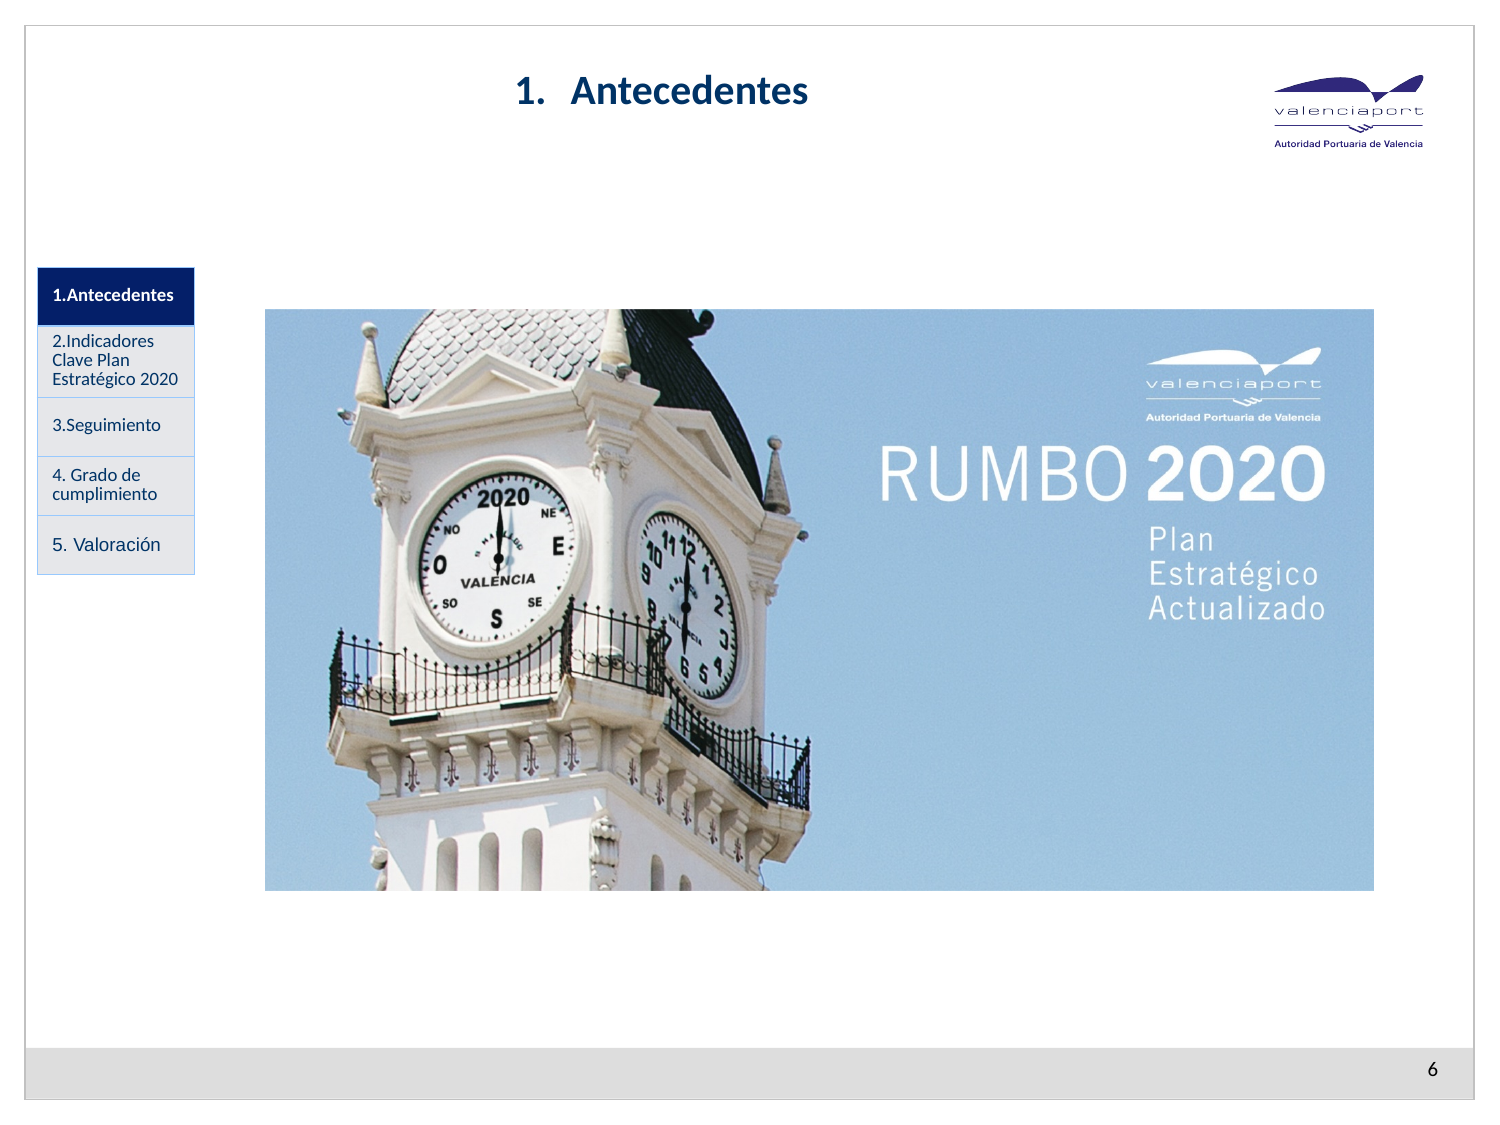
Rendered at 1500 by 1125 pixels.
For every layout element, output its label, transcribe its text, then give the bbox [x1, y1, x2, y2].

table_cell Indicadores Clave Plan Estratégico 2020 [38, 327, 194, 397]
table_header Antecedentes [38, 268, 194, 325]
picture [1259, 67, 1447, 153]
title Antecedentes [41, 42, 1282, 123]
table_cell 4. Grado de cumplimiento [38, 457, 194, 515]
slide_number <number> [1395, 1035, 1471, 1108]
picture [265, 309, 1374, 891]
table_cell Seguimiento [38, 398, 194, 456]
table_cell 5. Valoración [38, 516, 194, 574]
